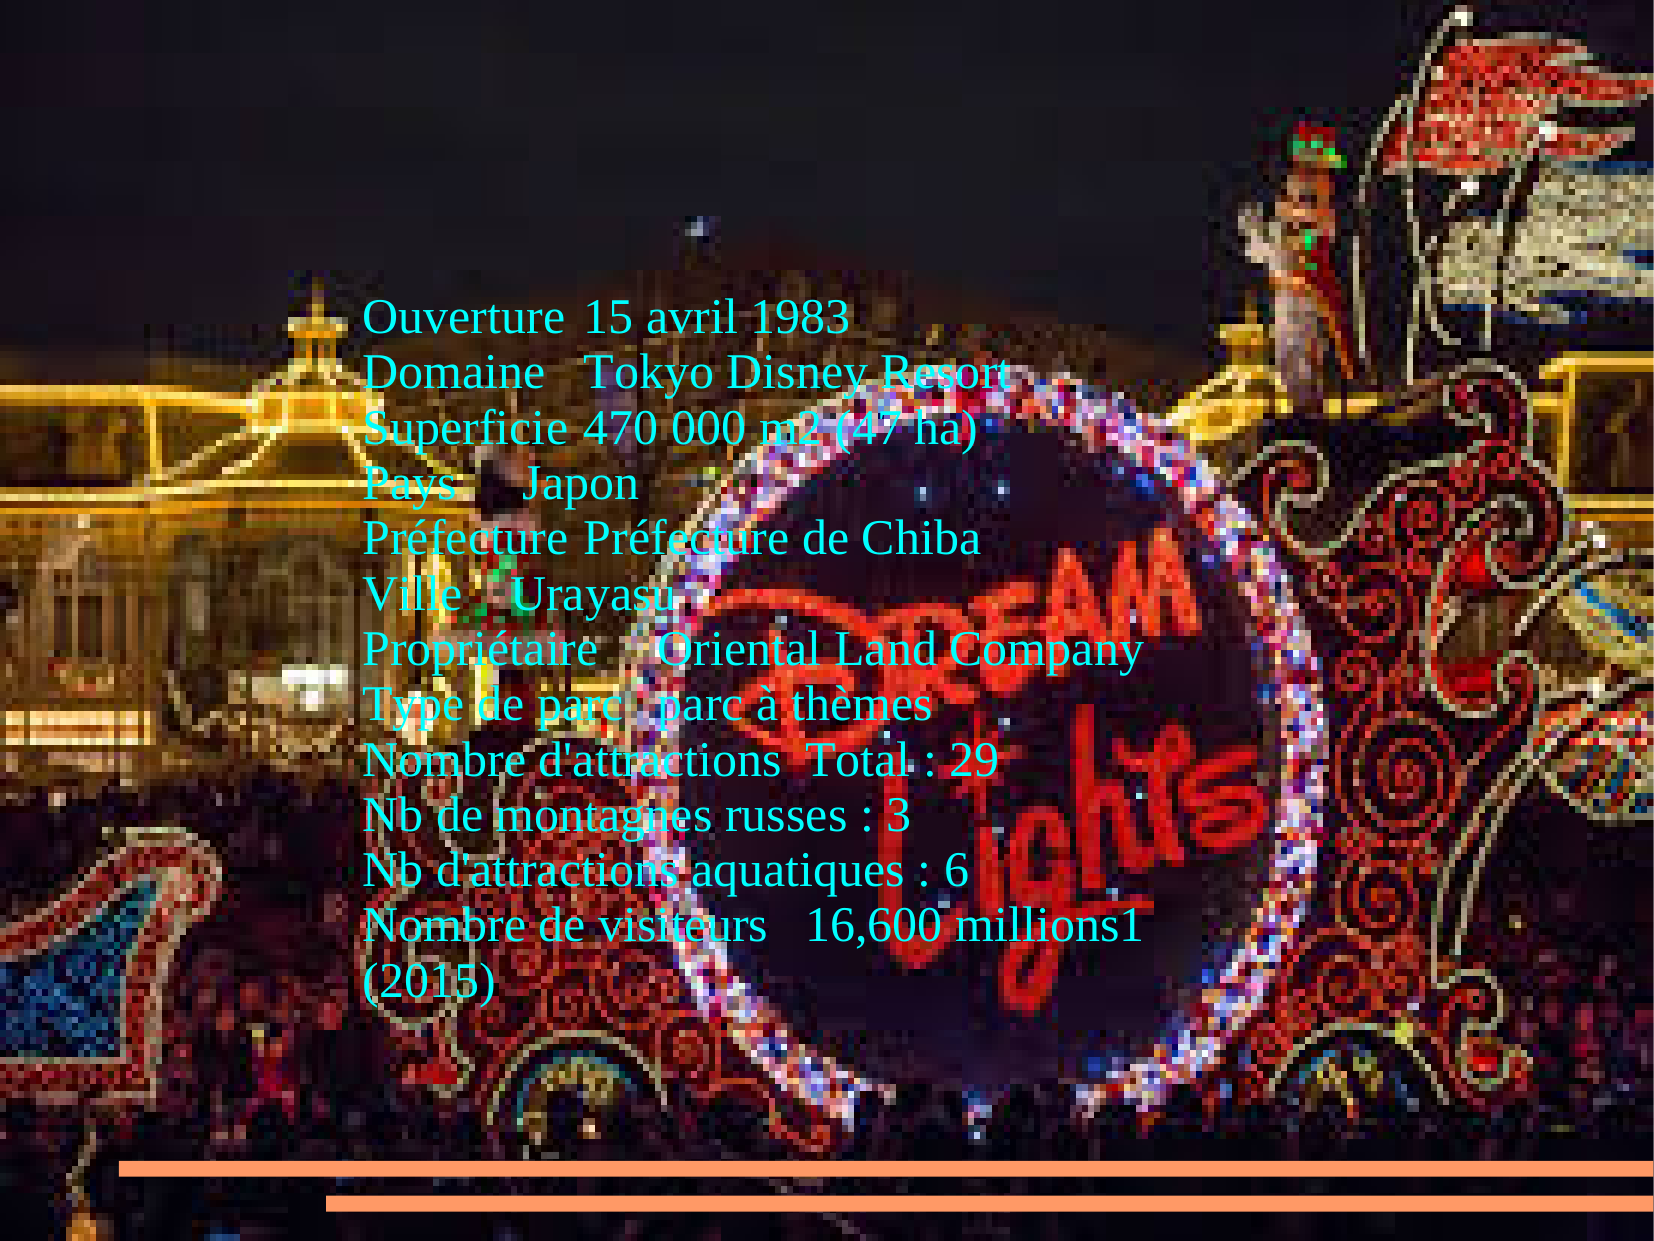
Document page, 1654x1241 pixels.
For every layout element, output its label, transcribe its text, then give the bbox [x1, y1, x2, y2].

text_box Ouverture 15 avril 1983 Domaine Tokyo Disney Resort Superficie 470 000 m2 (47 ha) Pays Japon Préfecture Préfecture de Chiba Ville Urayasu Propriétaire Oriental Land Company Type de parc parc à thèmes Nombre d'attractions Total : 29 Nb de montagnes russes : 3 Nb d'attractions aquatiques : 6 Nombre de visiteurs 16,600 millions1 (2015) [362, 233, 1291, 966]
picture [0, 0, 1654, 1241]
